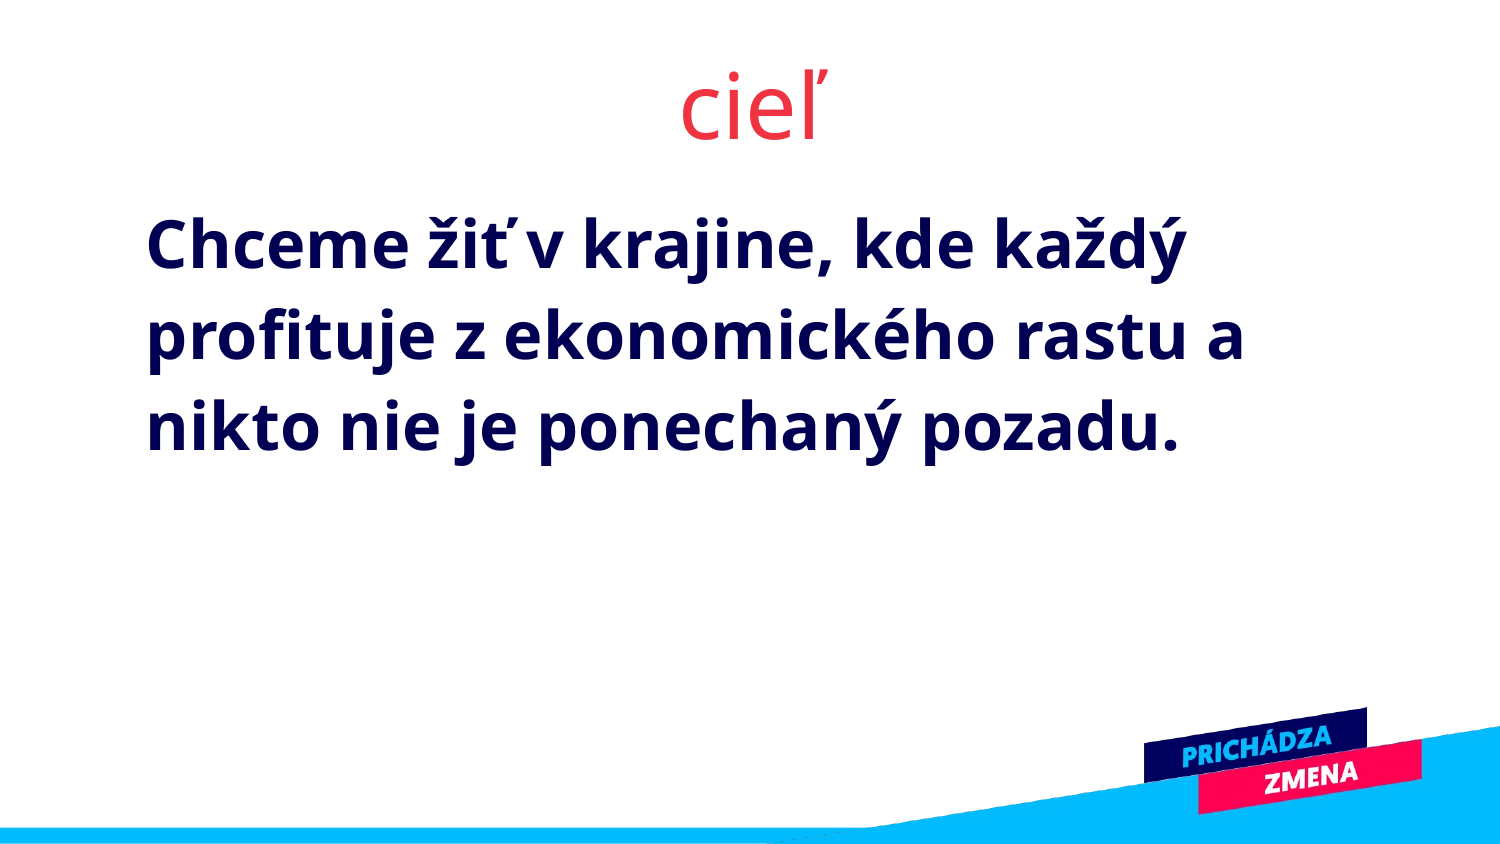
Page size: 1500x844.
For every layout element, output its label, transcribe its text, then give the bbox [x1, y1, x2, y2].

list Chceme žiť v krajine, kde každý profituje z ekonomického rastu a nikto nie je ponechaný pozadu. [75, 197, 1425, 687]
picture [765, 707, 1500, 828]
title cieľ [75, 33, 1425, 175]
